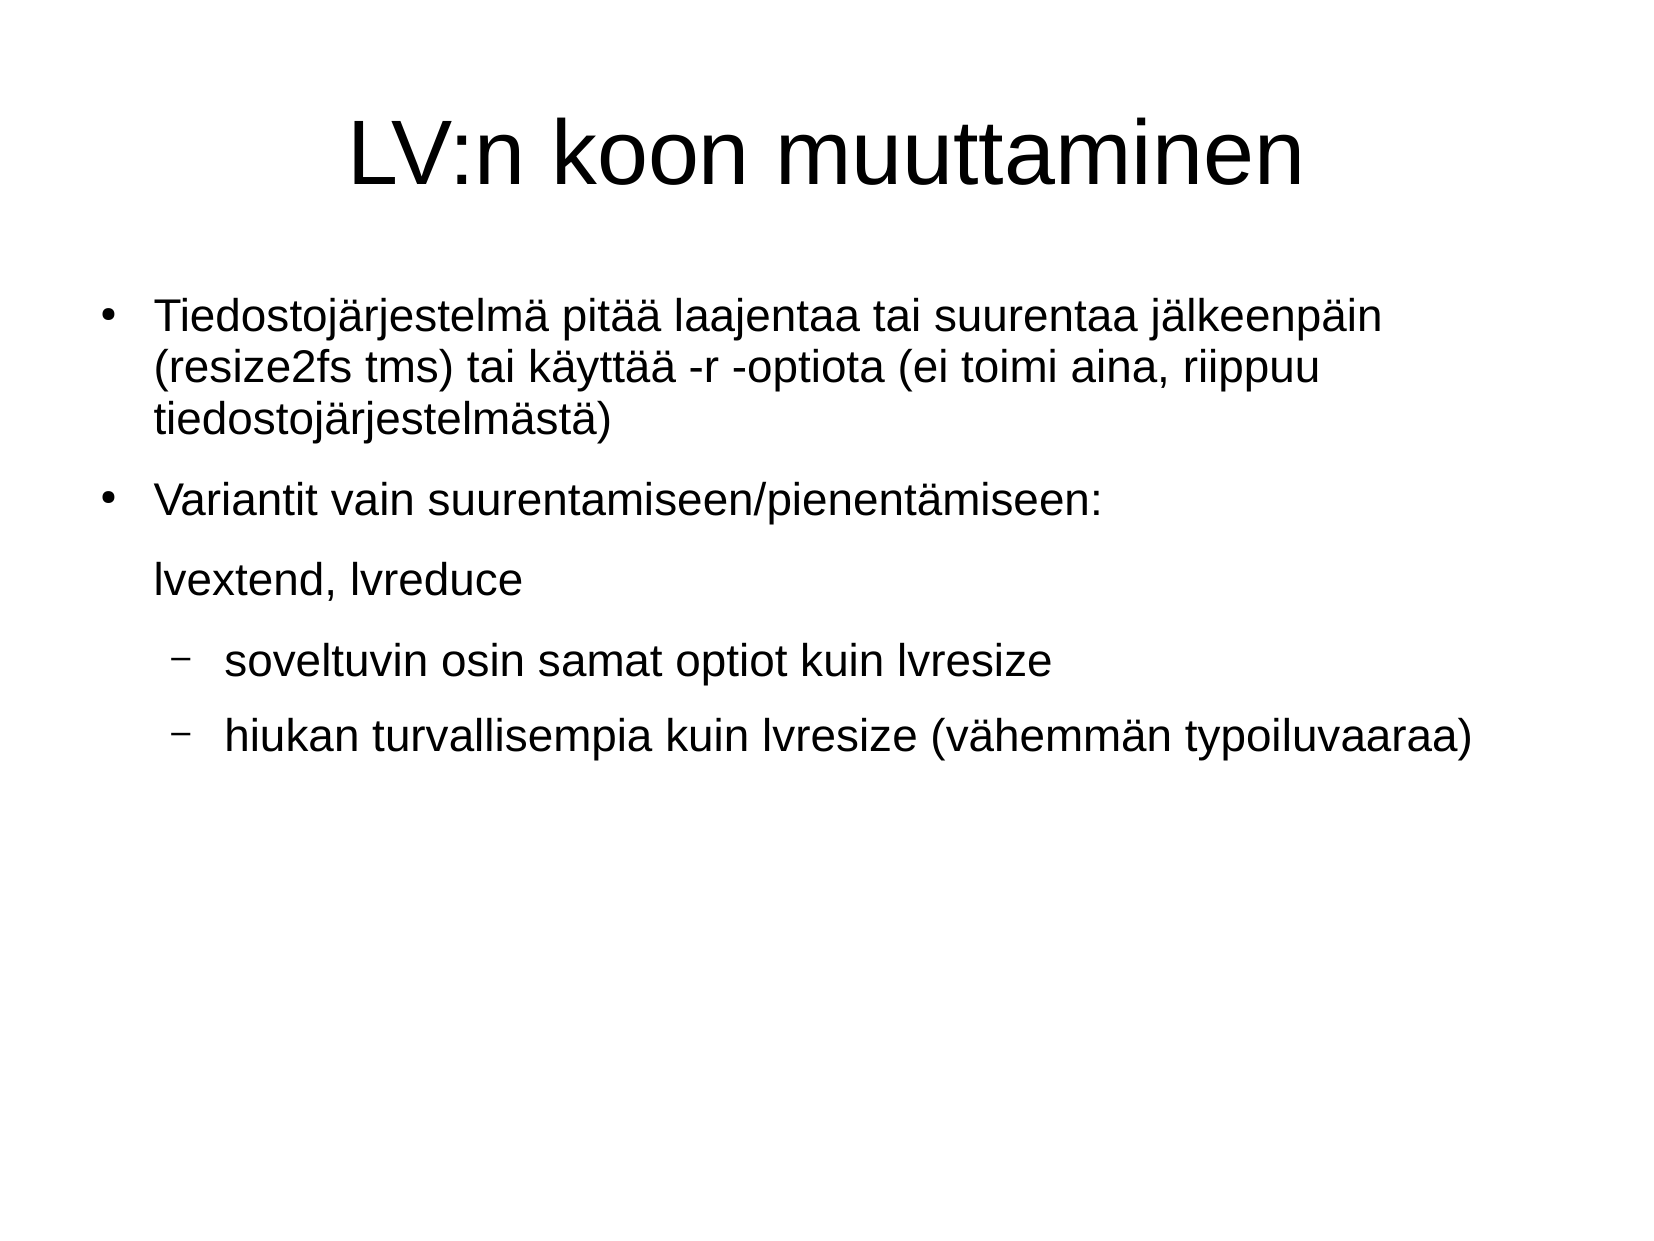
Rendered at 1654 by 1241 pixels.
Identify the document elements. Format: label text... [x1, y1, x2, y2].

list Tiedostojärjestelmä pitää laajentaa tai suurentaa jälkeenpäin (resize2fs tms) tai käyttää -r -optiota (ei toimi aina, riippuu tiedostojärjestelmästä) Variantit vain suurentamiseen/pienentämiseen: lvextend, lvreduce soveltuvin osin samat optiot kuin lvresize hiukan turvallisempia kuin lvresize (vähemmän typoiluvaaraa) [82, 290, 1571, 1010]
title LV:n koon muuttaminen [82, 49, 1571, 257]
